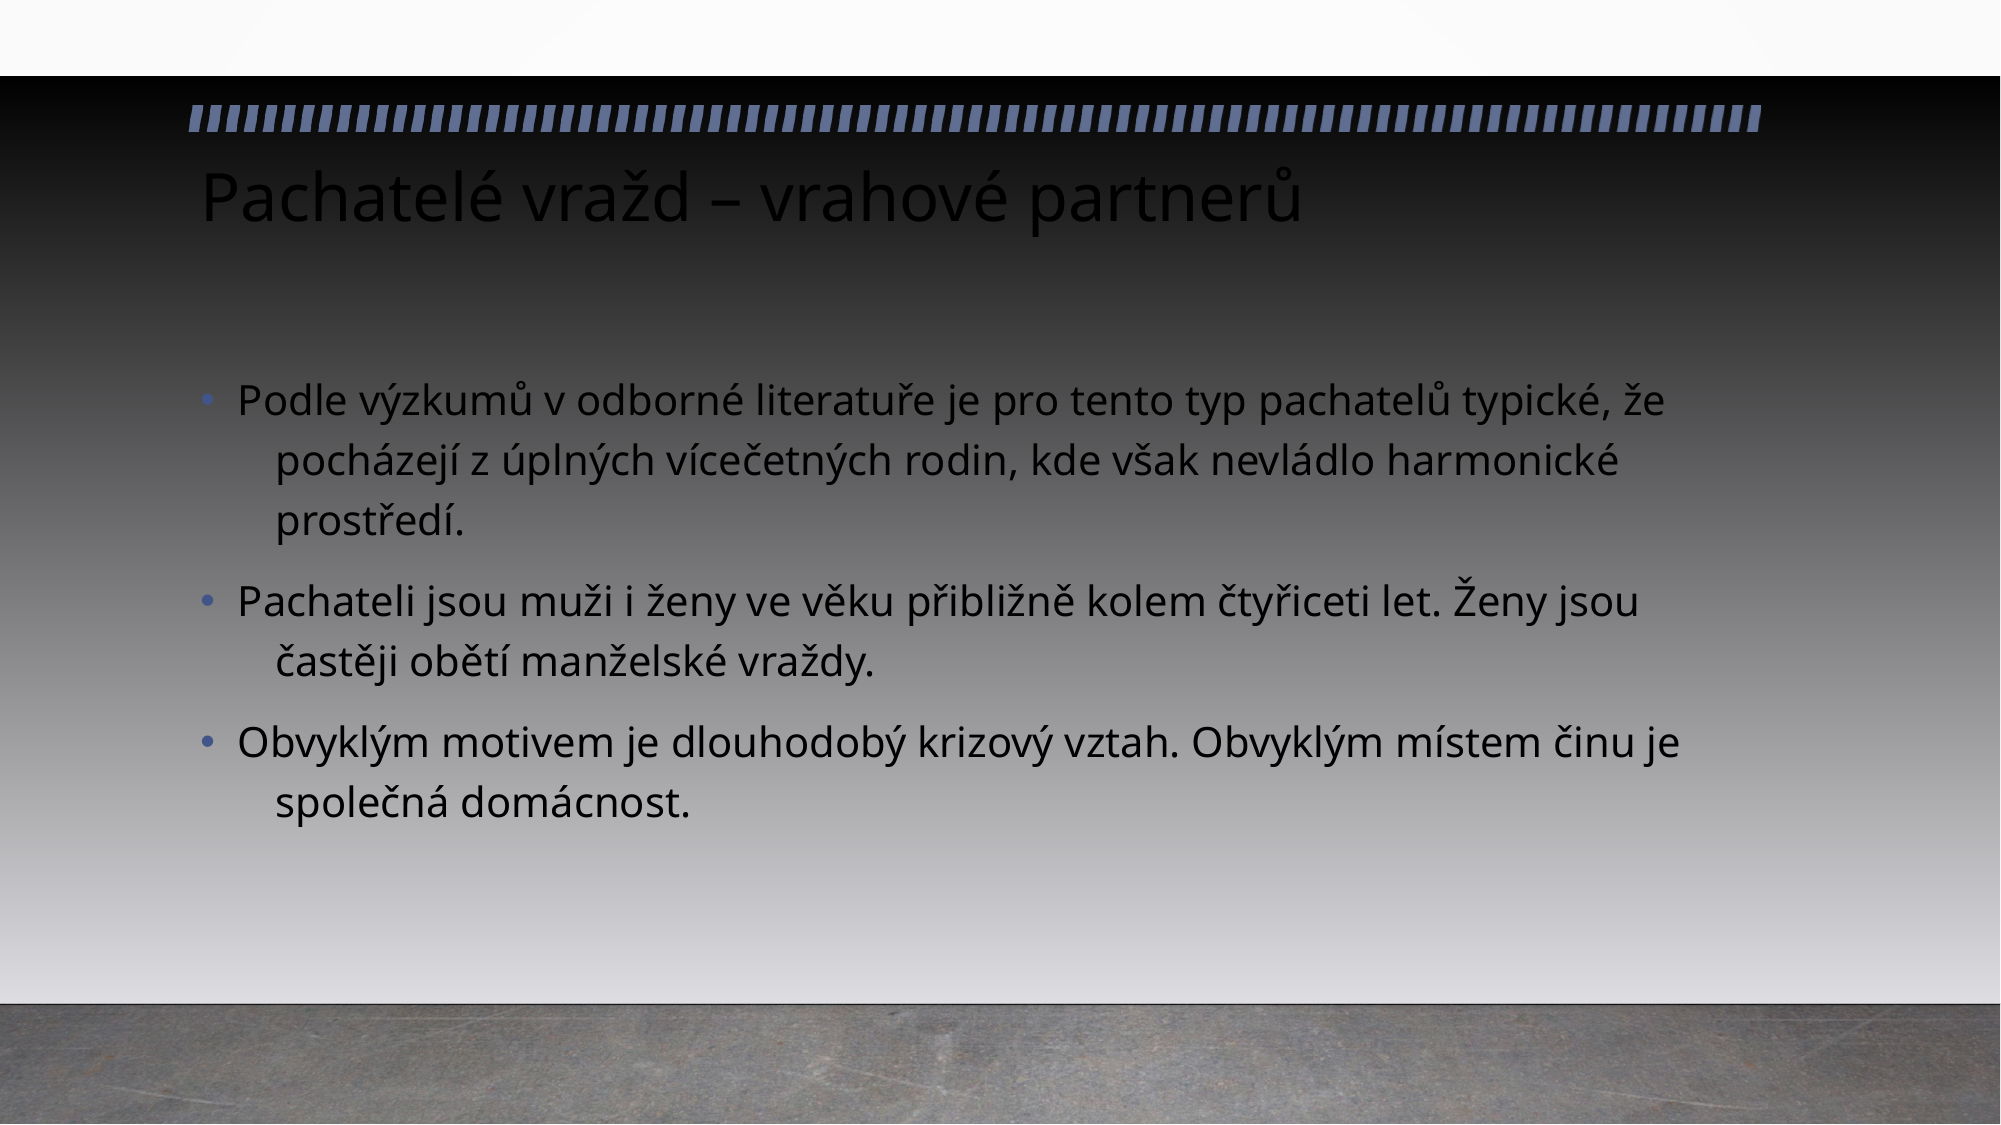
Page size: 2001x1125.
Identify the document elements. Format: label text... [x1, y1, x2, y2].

title Pachatelé vražd – vrahové partnerů [185, 156, 1761, 329]
list Podle výzkumů v odborné literatuře je pro tento typ pachatelů typické, že pocházejí z úplných vícečetných rodin, kde však nevládlo harmonické prostředí. Pachateli jsou muži i ženy ve věku přibližně kolem čtyřiceti let. Ženy jsou častěji obětí manželské vraždy. Obvyklým motivem je dlouhodobý krizový vztah. Obvyklým místem činu je společná domácnost. [185, 356, 1761, 897]
